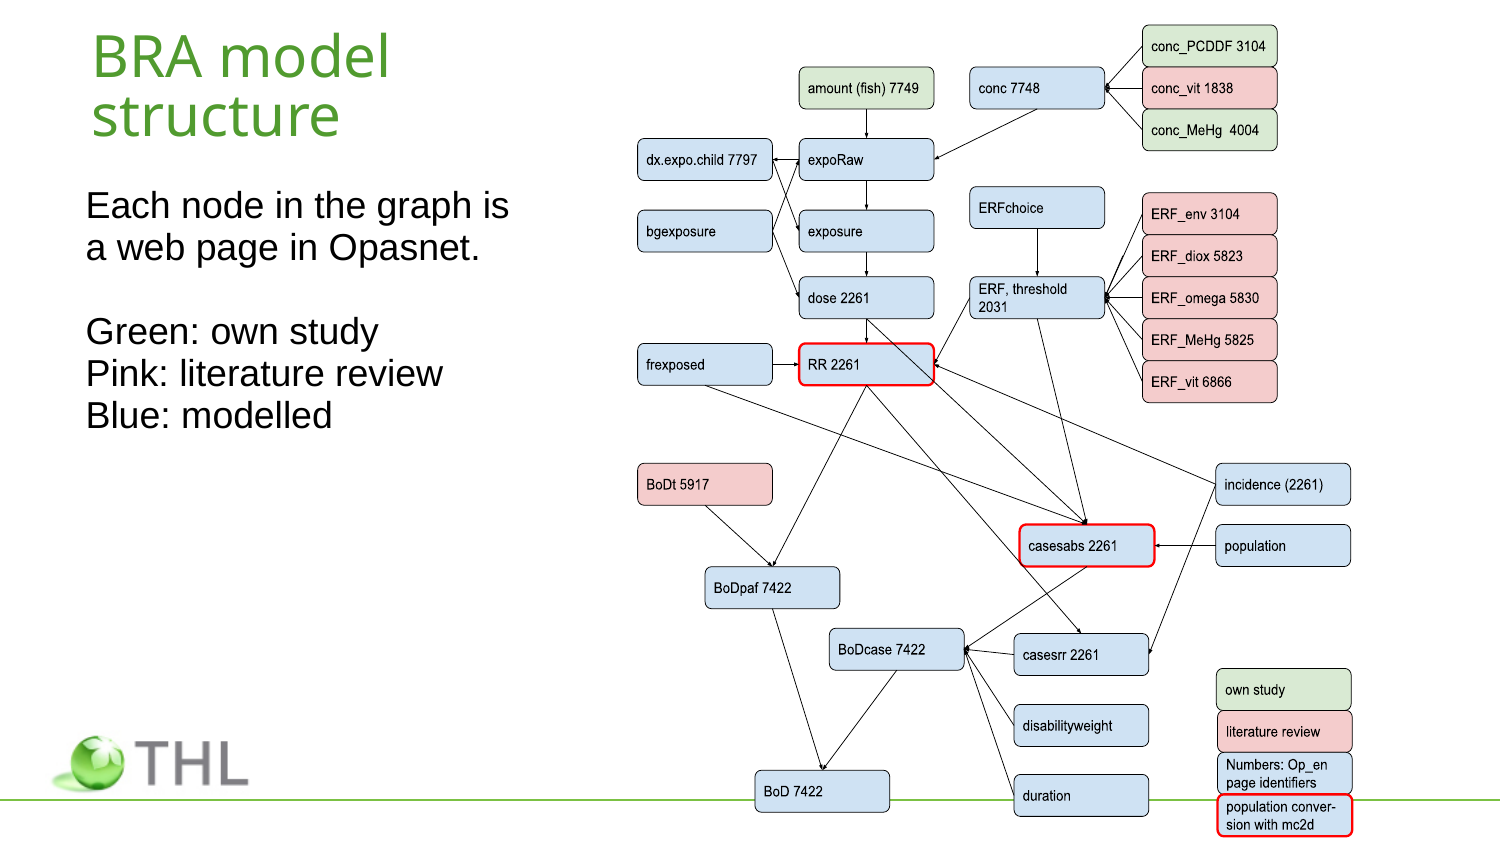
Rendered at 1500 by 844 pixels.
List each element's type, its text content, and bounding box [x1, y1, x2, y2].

title BRA model structure [76, 32, 614, 156]
picture [24, 719, 275, 799]
picture [614, 0, 1371, 844]
text_box Each node in the graph is a web page in Opasnet. Green: own study Pink: literature review Blue: modelled [70, 177, 556, 445]
